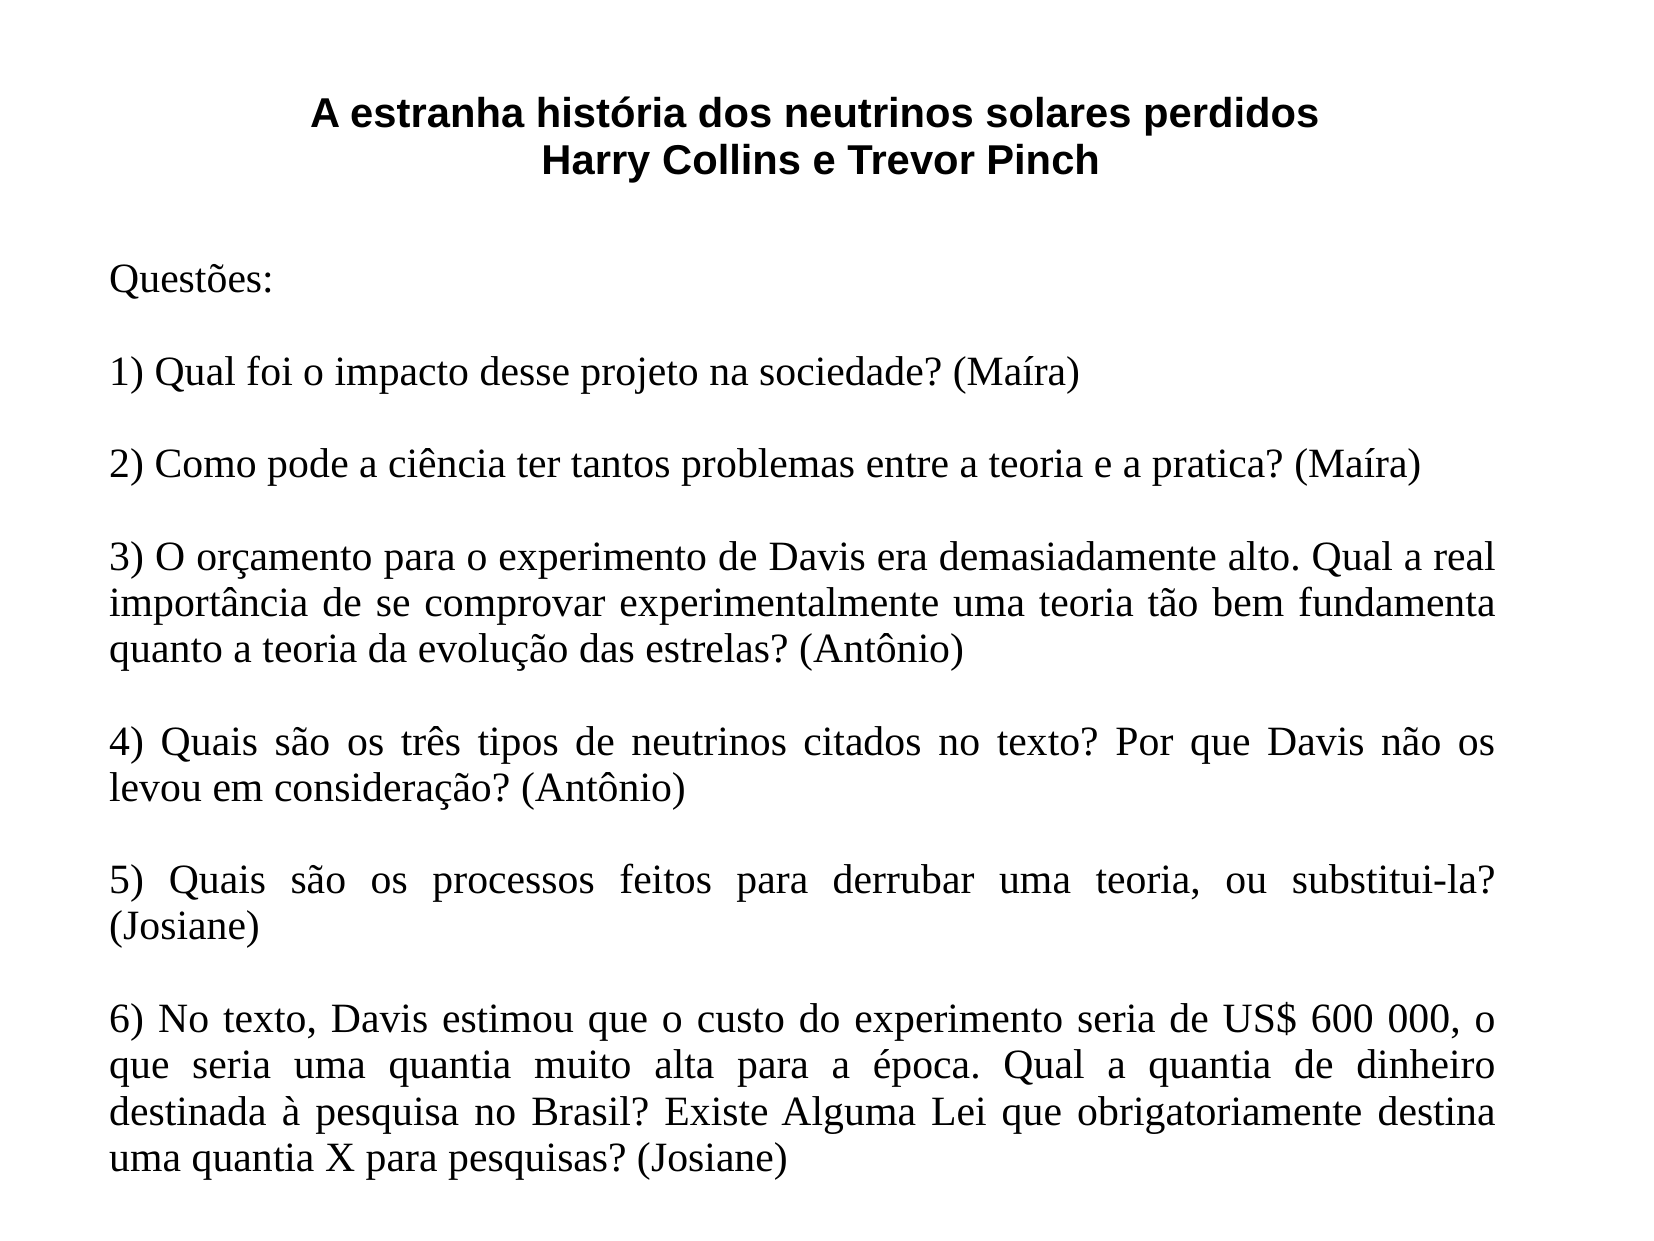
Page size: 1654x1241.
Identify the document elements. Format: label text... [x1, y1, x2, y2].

text_box A estranha história dos neutrinos solares perdidos Harry Collins e Trevor Pinch [106, 82, 1524, 191]
text_box Questões: 1) Qual foi o impacto desse projeto na sociedade? (Maíra) 2) Como pode a ciência ter tantos problemas entre a teoria e a pratica? (Maíra) 3) O orçamento para o experimento de Davis era demasiadamente alto. Qual a real importância de se comprovar experimentalmente uma teoria tão bem fundamenta quanto a teoria da evolução das estrelas? (Antônio) 4) Quais são os três tipos de neutrinos citados no texto? Por que Davis não os levou em consideração? (Antônio) 5) Quais são os processos feitos para derrubar uma teoria, ou substitui-la? (Josiane) 6) No texto, Davis estimou que o custo do experimento seria de US$ 600 000, o que seria uma quantia muito alta para a época. Qual a quantia de dinheiro destinada à pesquisa no Brasil? Existe Alguma Lei que obrigatoriamente destina uma quantia X para pesquisas? (Josiane) [94, 248, 1512, 1188]
